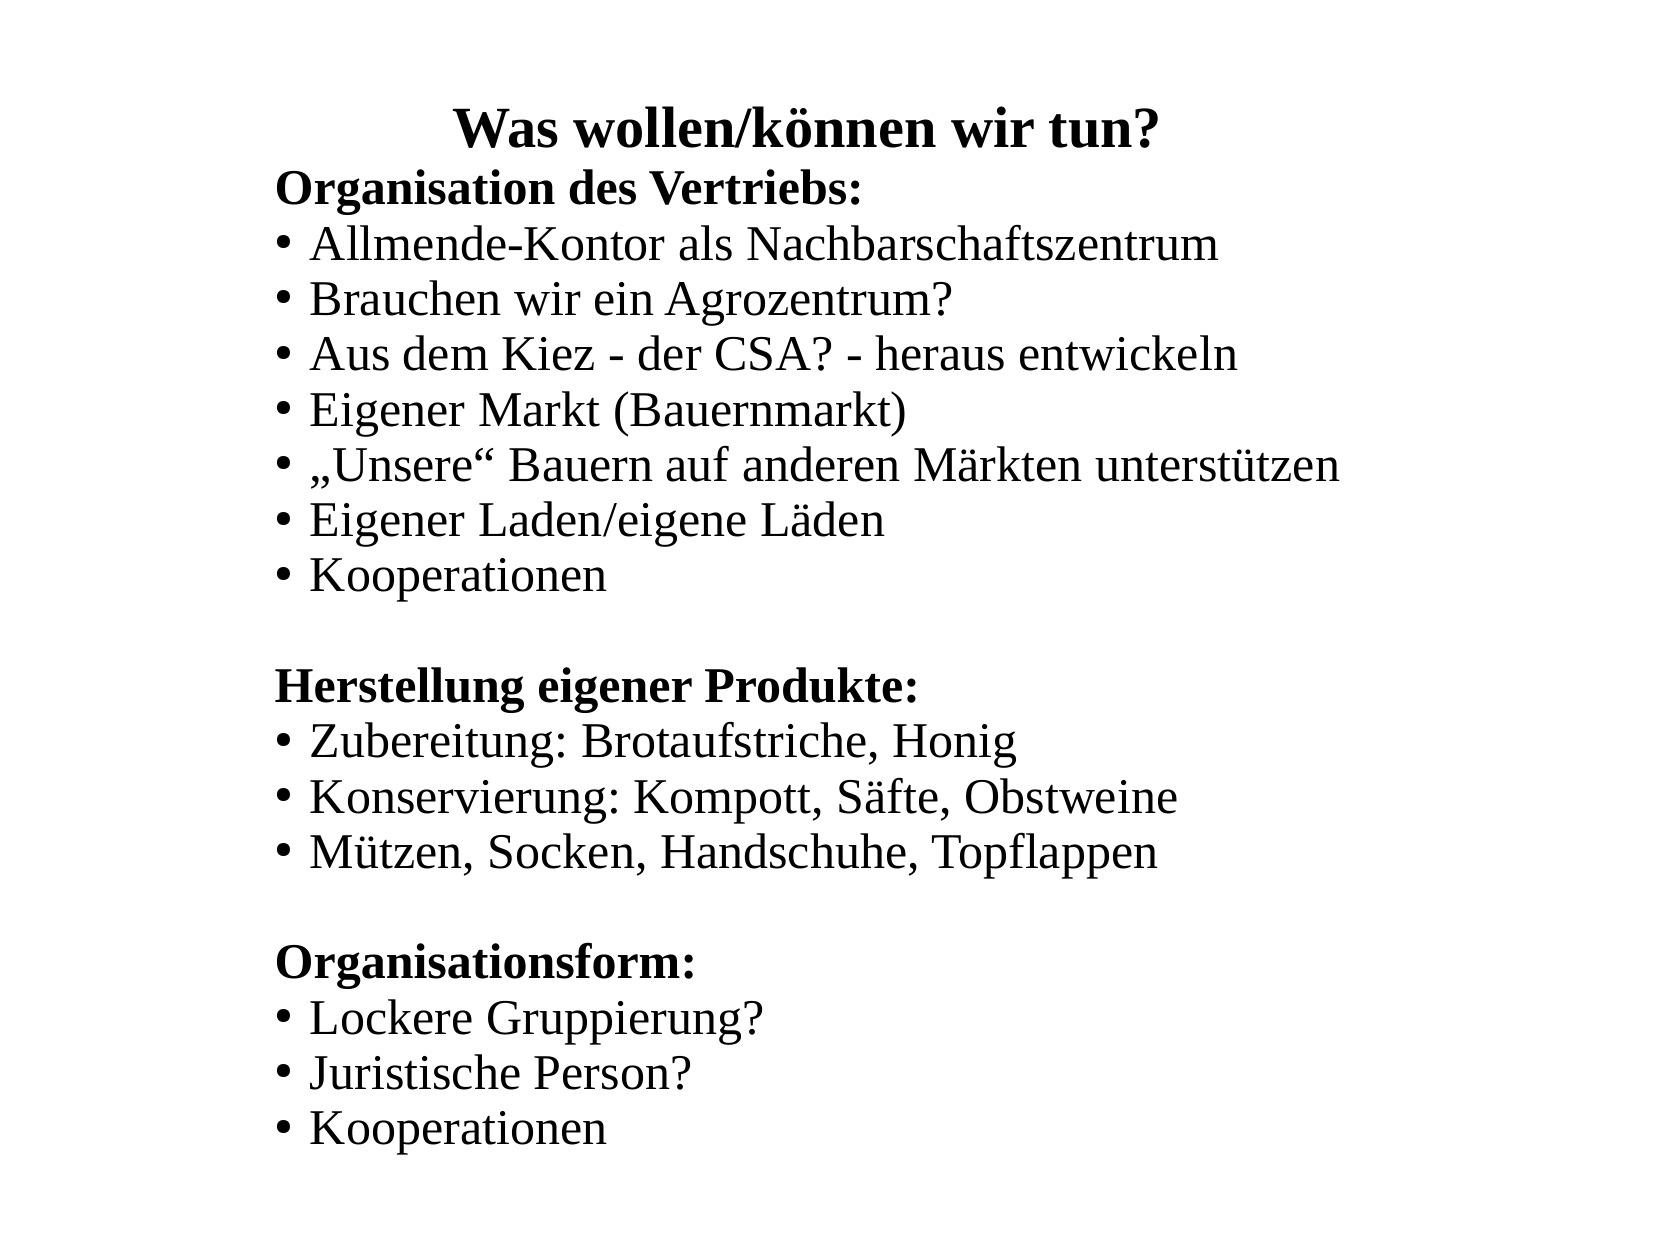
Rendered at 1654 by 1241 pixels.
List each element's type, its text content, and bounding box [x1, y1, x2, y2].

text_box Was wollen/können wir tun? Organisation des Vertriebs: Allmende-Kontor als Nachbarschaftszentrum Brauchen wir ein Agrozentrum? Aus dem Kiez - der CSA? - heraus entwickeln Eigener Markt (Bauernmarkt) „Unsere“ Bauern auf anderen Märkten unterstützen Eigener Laden/eigene Läden Kooperationen Herstellung eigener Produkte: Zubereitung: Brotaufstriche, Honig Konservierung: Kompott, Säfte, Obstweine Mützen, Socken, Handschuhe, Topflappen Organisationsform: Lockere Gruppierung? Juristische Person? Kooperationen [259, 88, 1394, 1163]
